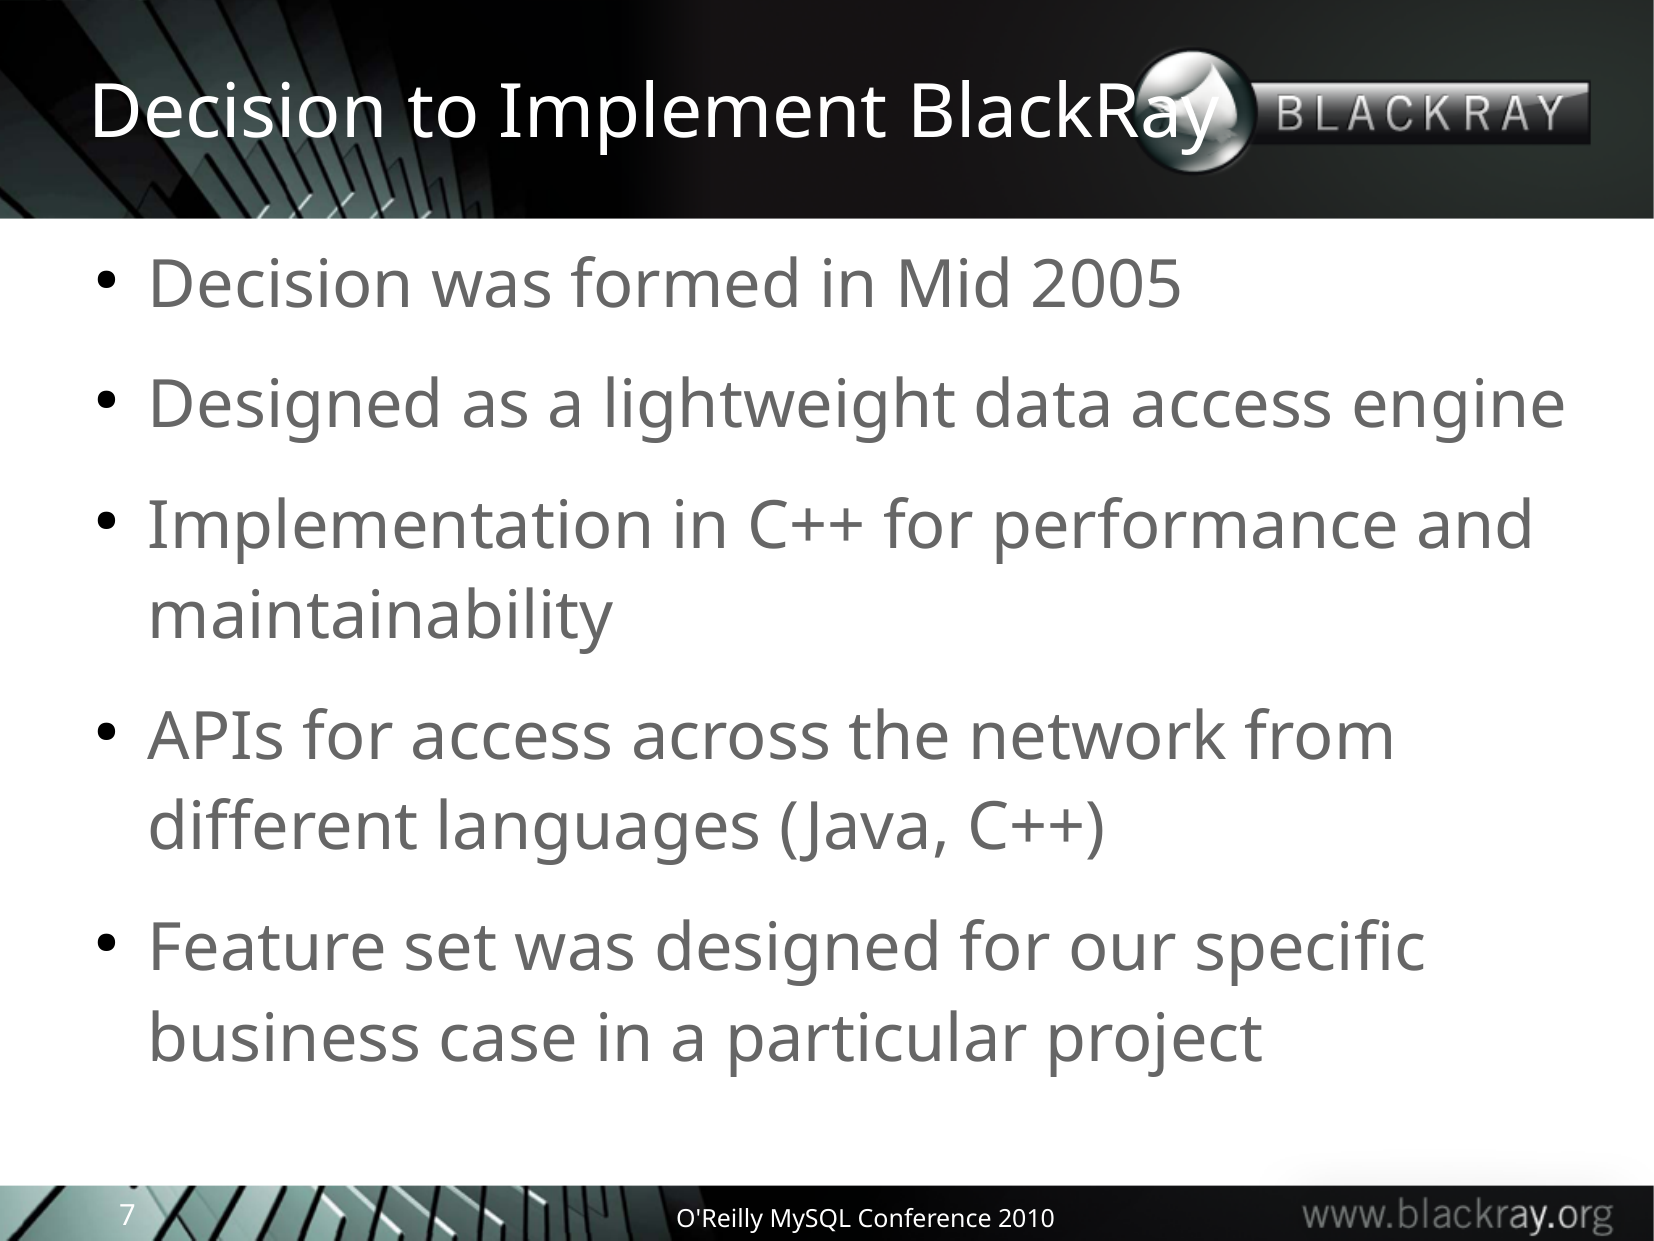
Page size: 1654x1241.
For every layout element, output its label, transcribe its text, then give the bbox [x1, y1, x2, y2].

title Decision to Implement BlackRay [88, 38, 1577, 178]
list Decision was formed in Mid 2005 Designed as a lightweight data access engine Implementation in C++ for performance and maintainability APIs for access across the network from different languages (Java, C++) Feature set was designed for our specific business case in a particular project [76, 236, 1625, 1152]
picture [0, 0, 1654, 1241]
